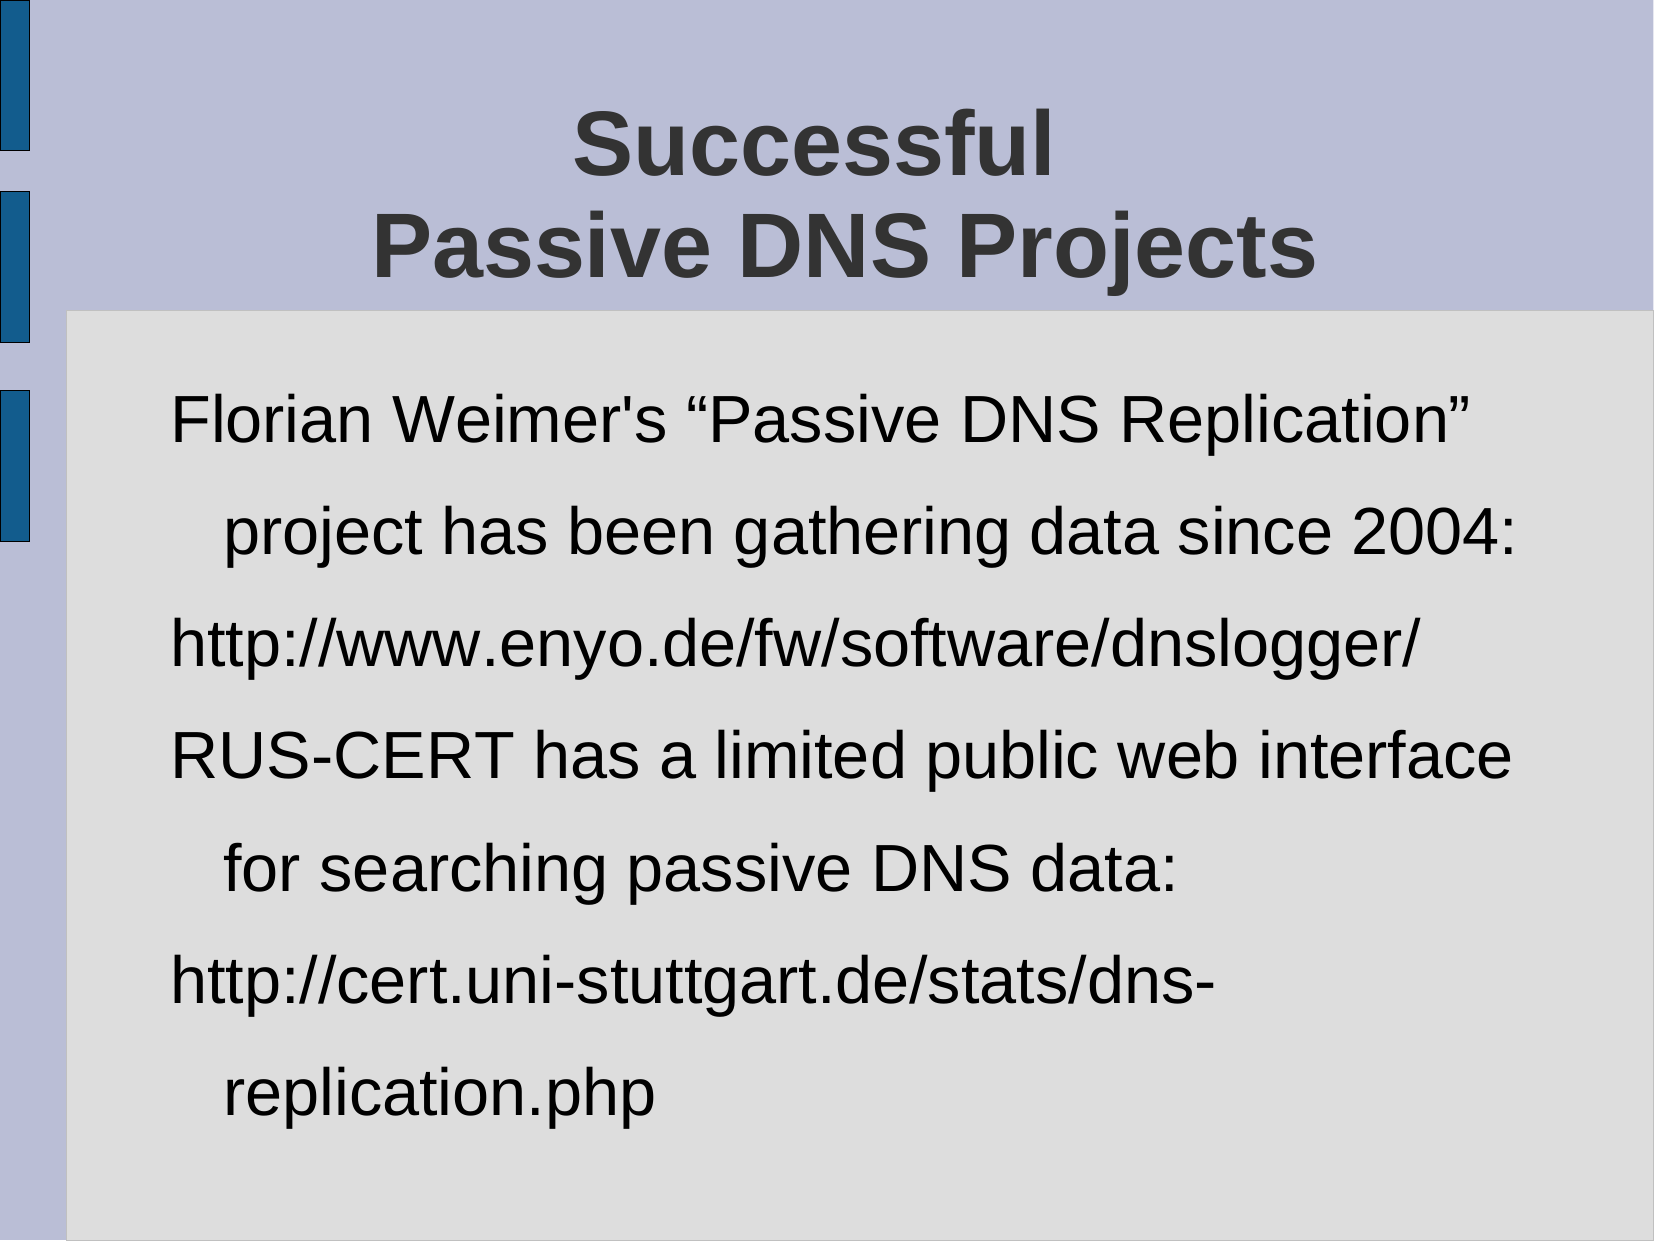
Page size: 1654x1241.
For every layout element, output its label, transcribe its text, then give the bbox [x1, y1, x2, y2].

list Florian Weimer's “Passive DNS Replication” project has been gathering data since 2004: http://www.enyo.de/fw/software/dnslogger/ RUS-CERT has a limited public web interface for searching passive DNS data: http://cert.uni-stuttgart.de/stats/dns-replication.php [152, 344, 1534, 1127]
title Successful Passive DNS Projects [121, 91, 1534, 299]
